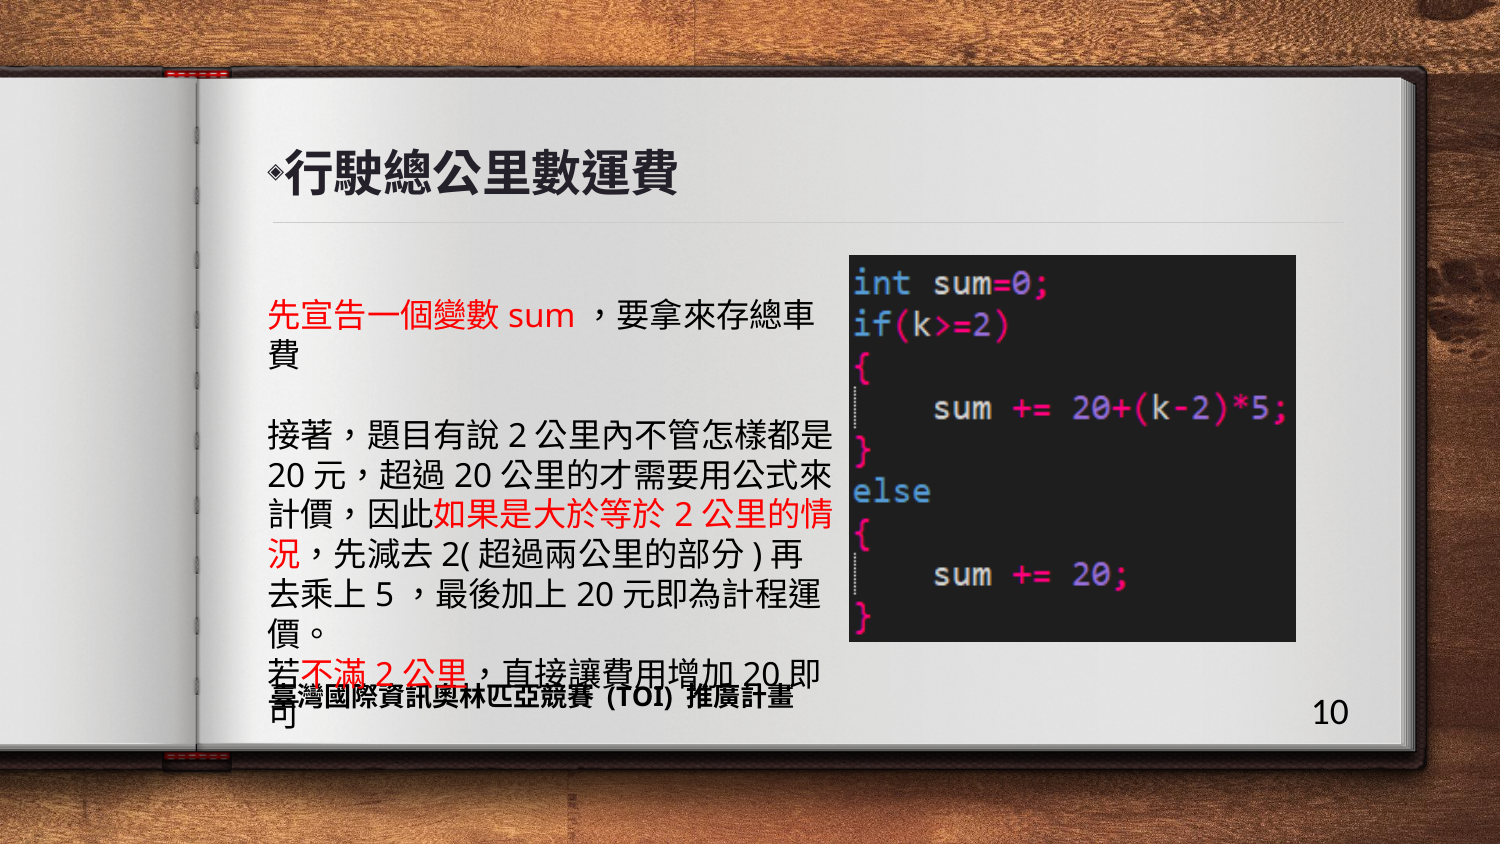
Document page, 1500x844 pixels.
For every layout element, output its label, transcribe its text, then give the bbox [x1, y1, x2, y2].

text_box 先宣告一個變數sum，要拿來存總車費 接著，題目有說2公里內不管怎樣都是20元，超過20公里的才需要用公式來計價，因此如果是大於等於2公里的情況，先減去2(超過兩公里的部分)再去乘上5，最後加上20元即為計程運價。 若不滿2公里，直接讓費用增加20即可 [252, 286, 849, 625]
text_box [1295, 672, 1386, 737]
list 行駛總公里數運費 [252, 126, 1194, 216]
picture [849, 255, 1296, 642]
